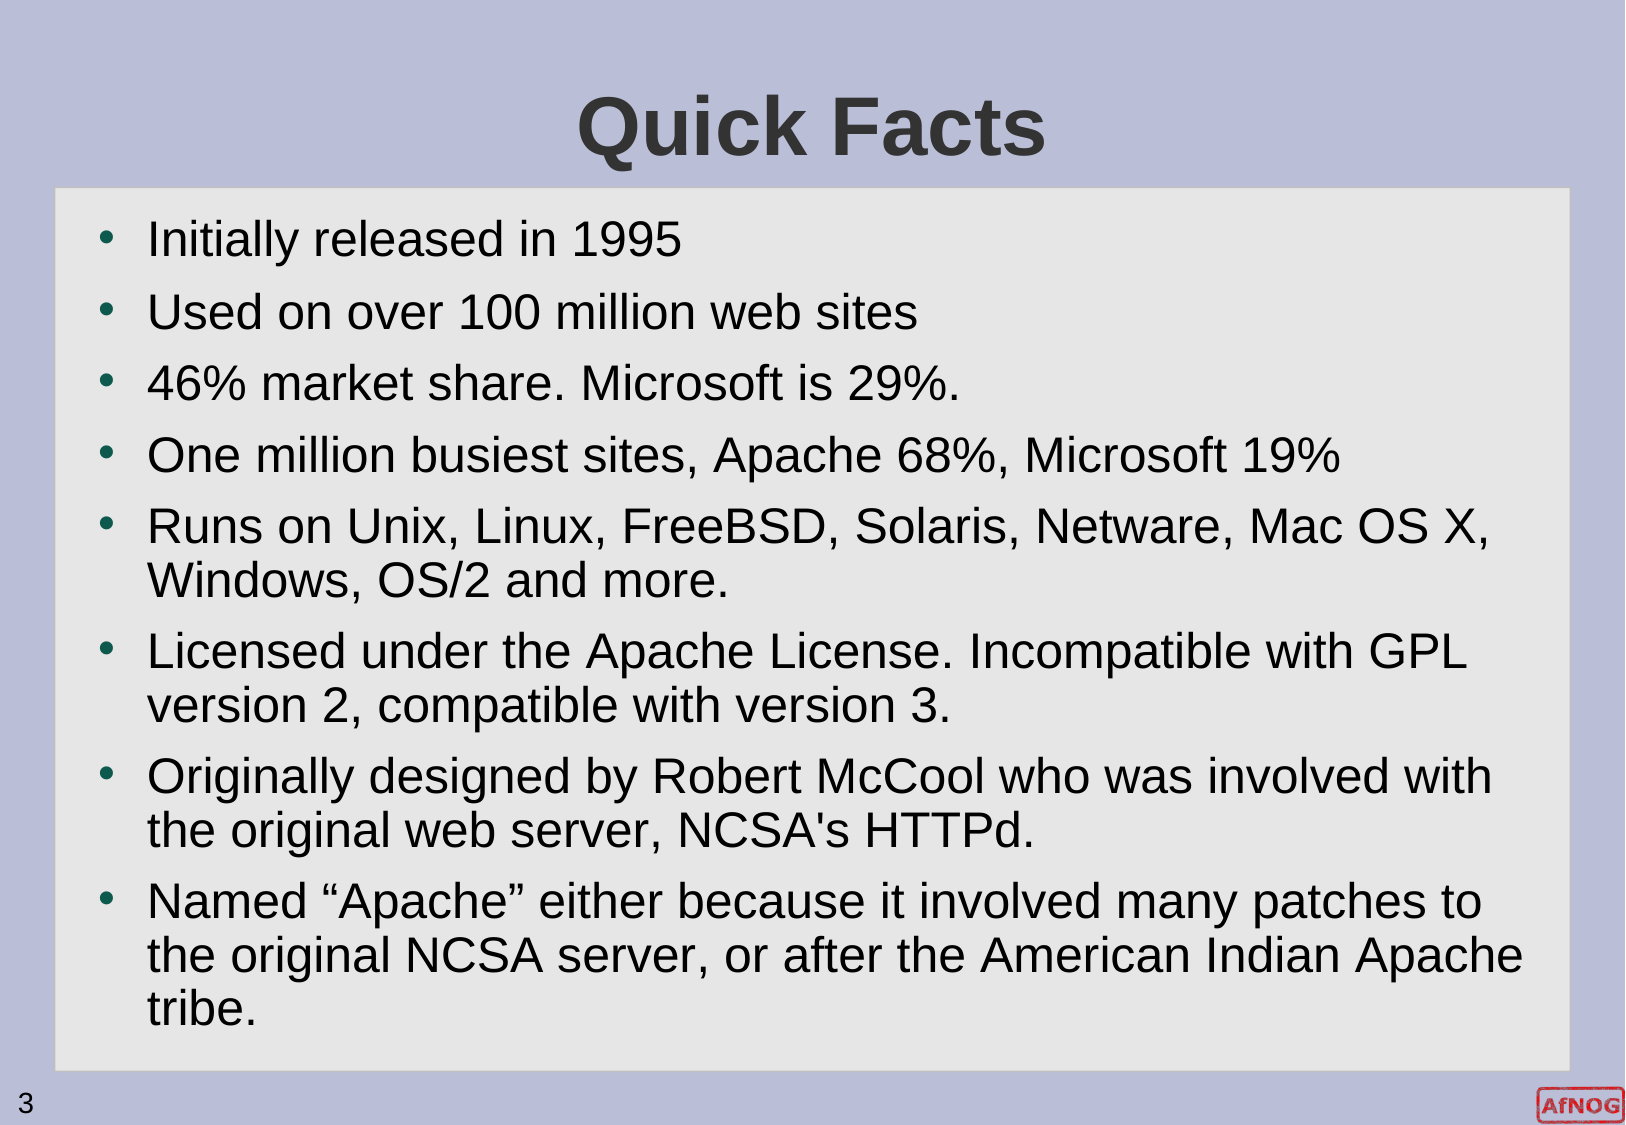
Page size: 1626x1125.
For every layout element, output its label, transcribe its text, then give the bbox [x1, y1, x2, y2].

list Initially released in 1995 Used on over 100 million web sites 46% market share. Microsoft is 29%. One million busiest sites, Apache 68%, Microsoft 19% Runs on Unix, Linux, FreeBSD, Solaris, Netware, Mac OS X, Windows, OS/2 and more. Licensed under the Apache License. Incompatible with GPL version 2, compatible with version 3. Originally designed by Robert McCool who was involved with the original web server, NCSA's HTTPd. Named “Apache” either because it involved many patches to the original NCSA server, or after the American Indian Apache tribe. [81, 214, 1560, 1063]
title Quick Facts [54, 44, 1571, 215]
picture [1535, 1085, 1626, 1125]
